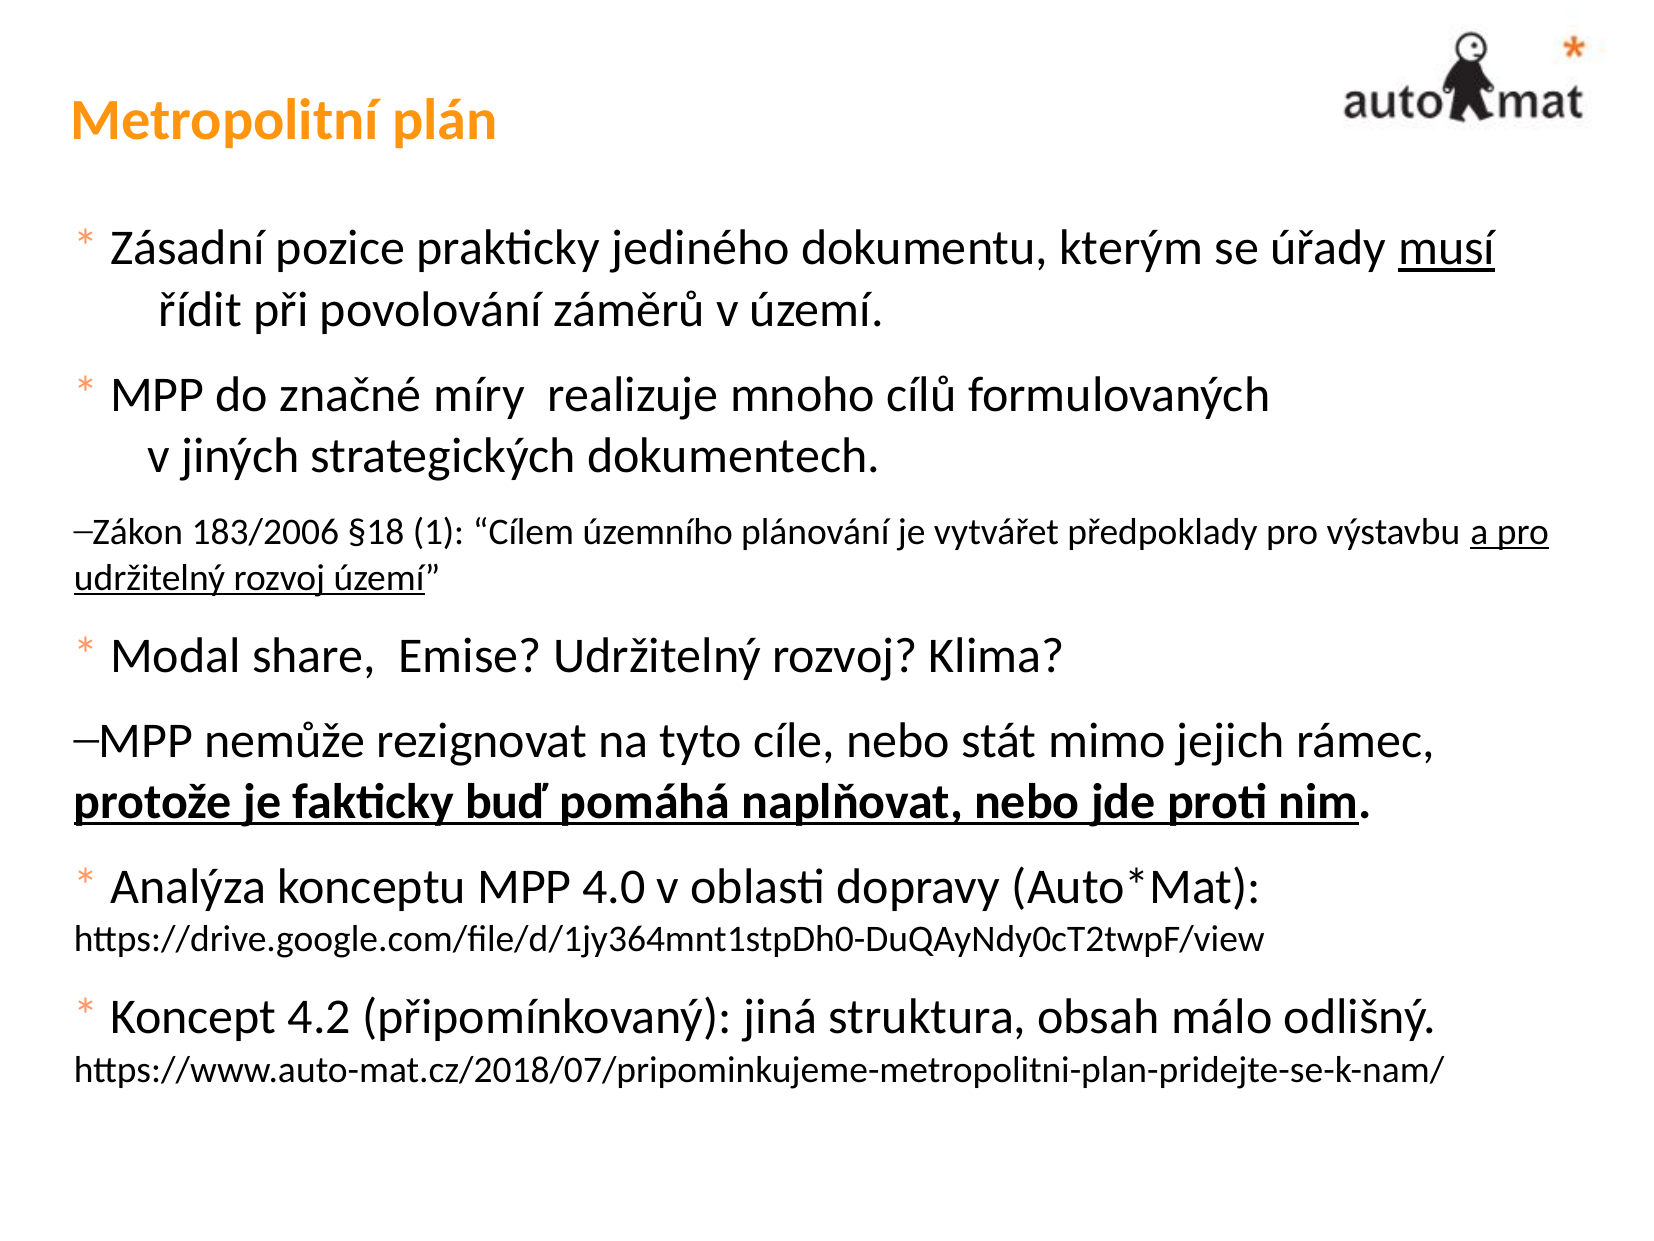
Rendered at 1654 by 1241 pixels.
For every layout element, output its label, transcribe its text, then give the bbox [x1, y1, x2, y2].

text_box * Zásadní pozice prakticky jediného dokumentu, kterým se úřady musí řídit při povolování záměrů v území. * MPP do značné míry realizuje mnoho cílů formulovaných v jiných strategických dokumentech. Zákon 183/2006 §18 (1): “Cílem územního plánování je vytvářet předpoklady pro výstavbu a pro udržitelný rozvoj území” * Modal share, Emise? Udržitelný rozvoj? Klima? MPP nemůže rezignovat na tyto cíle, nebo stát mimo jejich rámec, protože je fakticky buď pomáhá naplňovat, nebo jde proti nim. * Analýza konceptu MPP 4.0 v oblasti dopravy (Auto*Mat): https://drive.google.com/file/d/1jy364mnt1stpDh0-DuQAyNdy0cT2twpF/view * Koncept 4.2 (připomínkovaný): jiná struktura, obsah málo odlišný. https://www.auto-mat.cz/2018/07/pripominkujeme-metropolitni-plan-pridejte-se-k-nam/ [59, 206, 1571, 1181]
picture [1300, 0, 1636, 151]
text_box Metropolitní plán [70, 82, 1536, 206]
